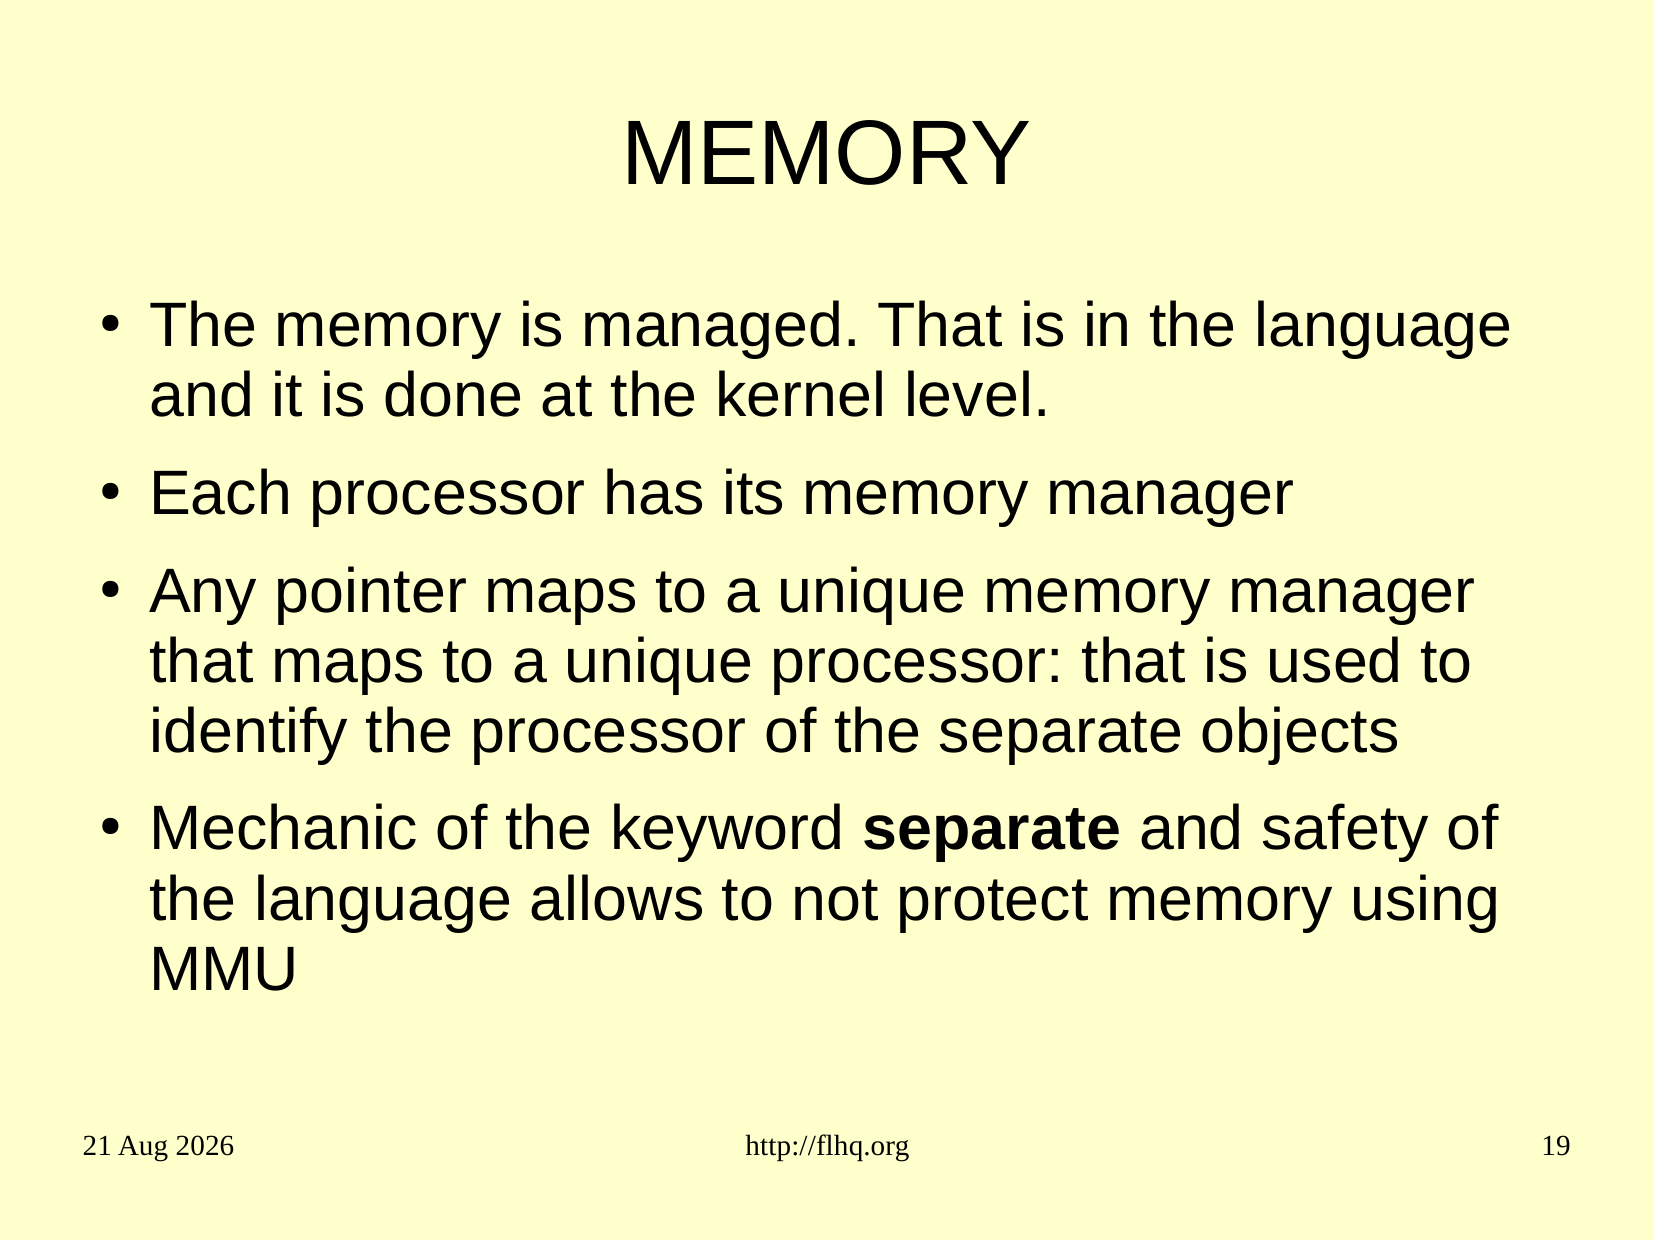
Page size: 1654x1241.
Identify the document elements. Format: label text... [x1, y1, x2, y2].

title MEMORY [82, 49, 1571, 257]
list The memory is managed. That is in the language and it is done at the kernel level. Each processor has its memory manager Any pointer maps to a unique memory manager that maps to a unique processor: that is used to identify the processor of the separate objects Mechanic of the keyword separate and safety of the language allows to not protect memory using MMU [82, 290, 1571, 1010]
